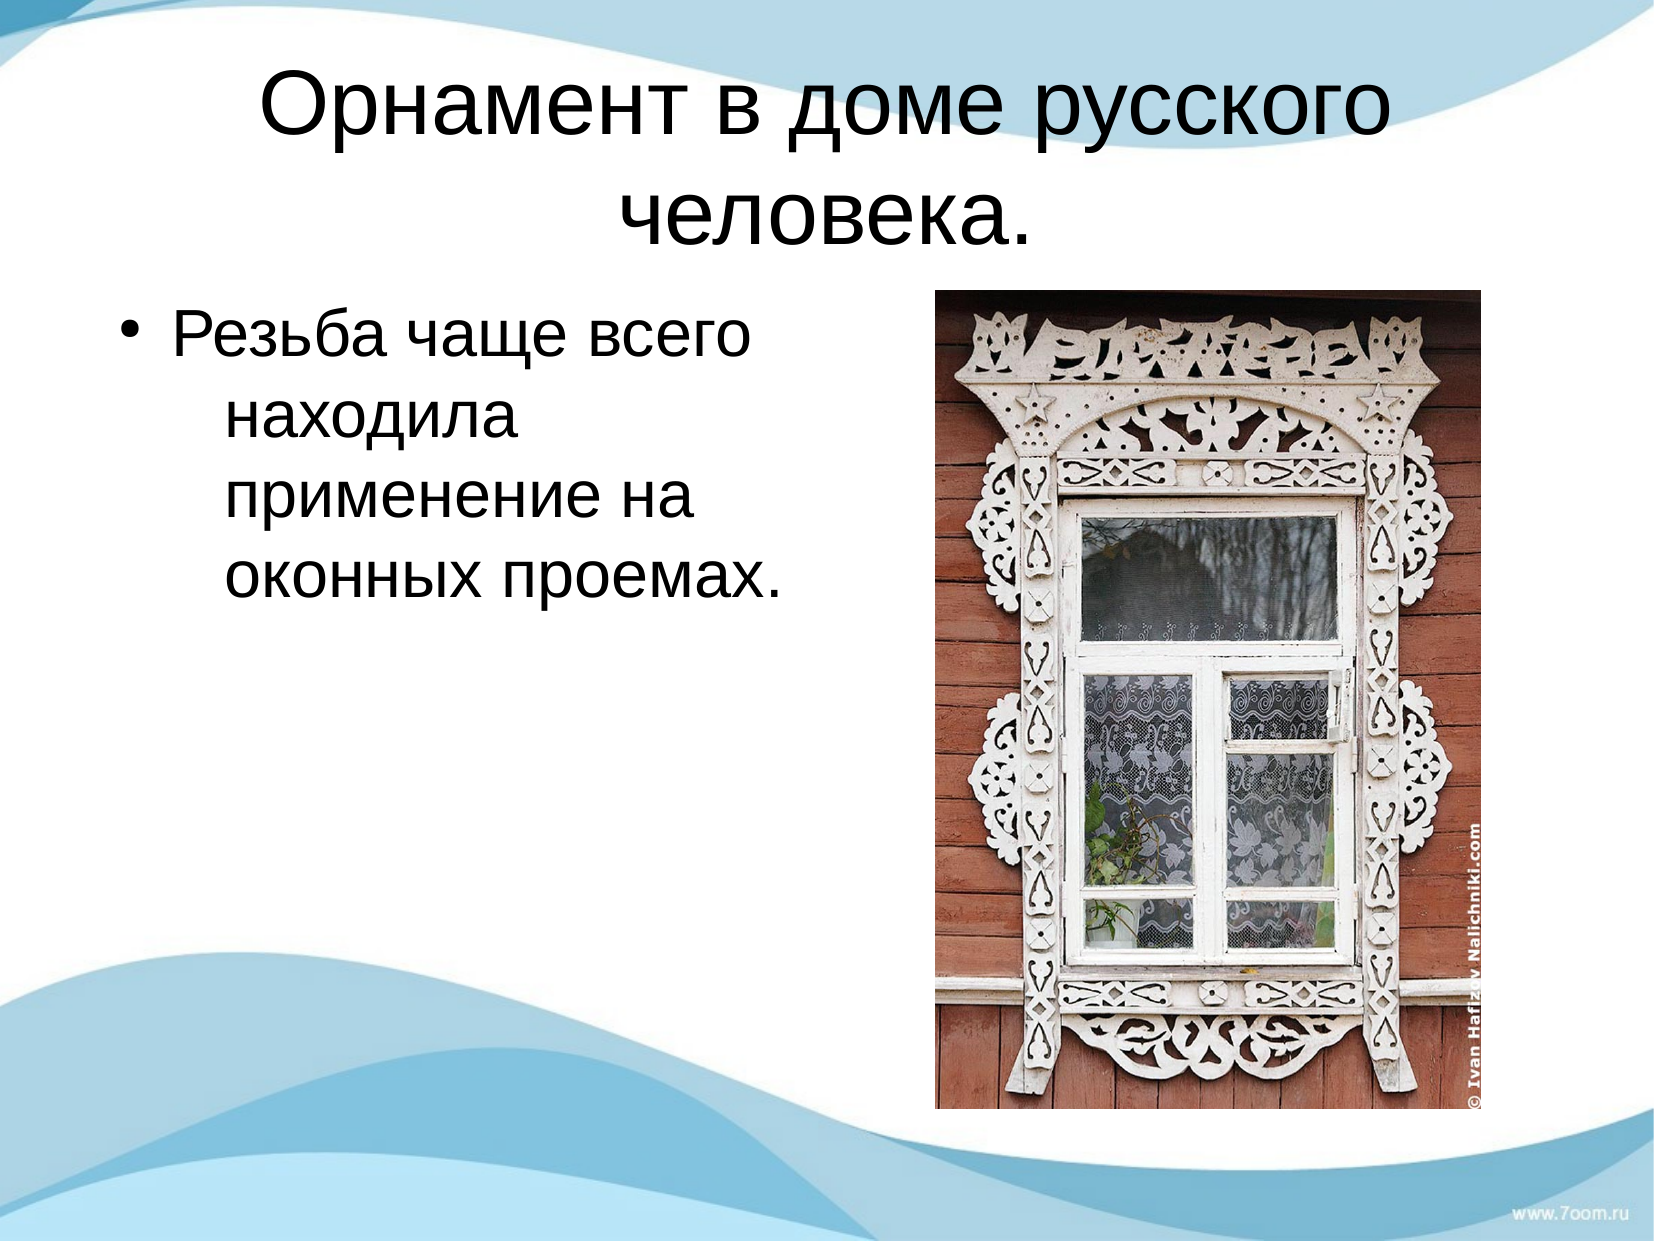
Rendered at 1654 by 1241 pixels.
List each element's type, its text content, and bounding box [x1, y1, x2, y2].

title Орнамент в доме русского человека. [82, 49, 1571, 257]
list Резьба чаще всего находила применение на оконных проемах. [82, 290, 809, 1109]
picture [935, 290, 1481, 1109]
